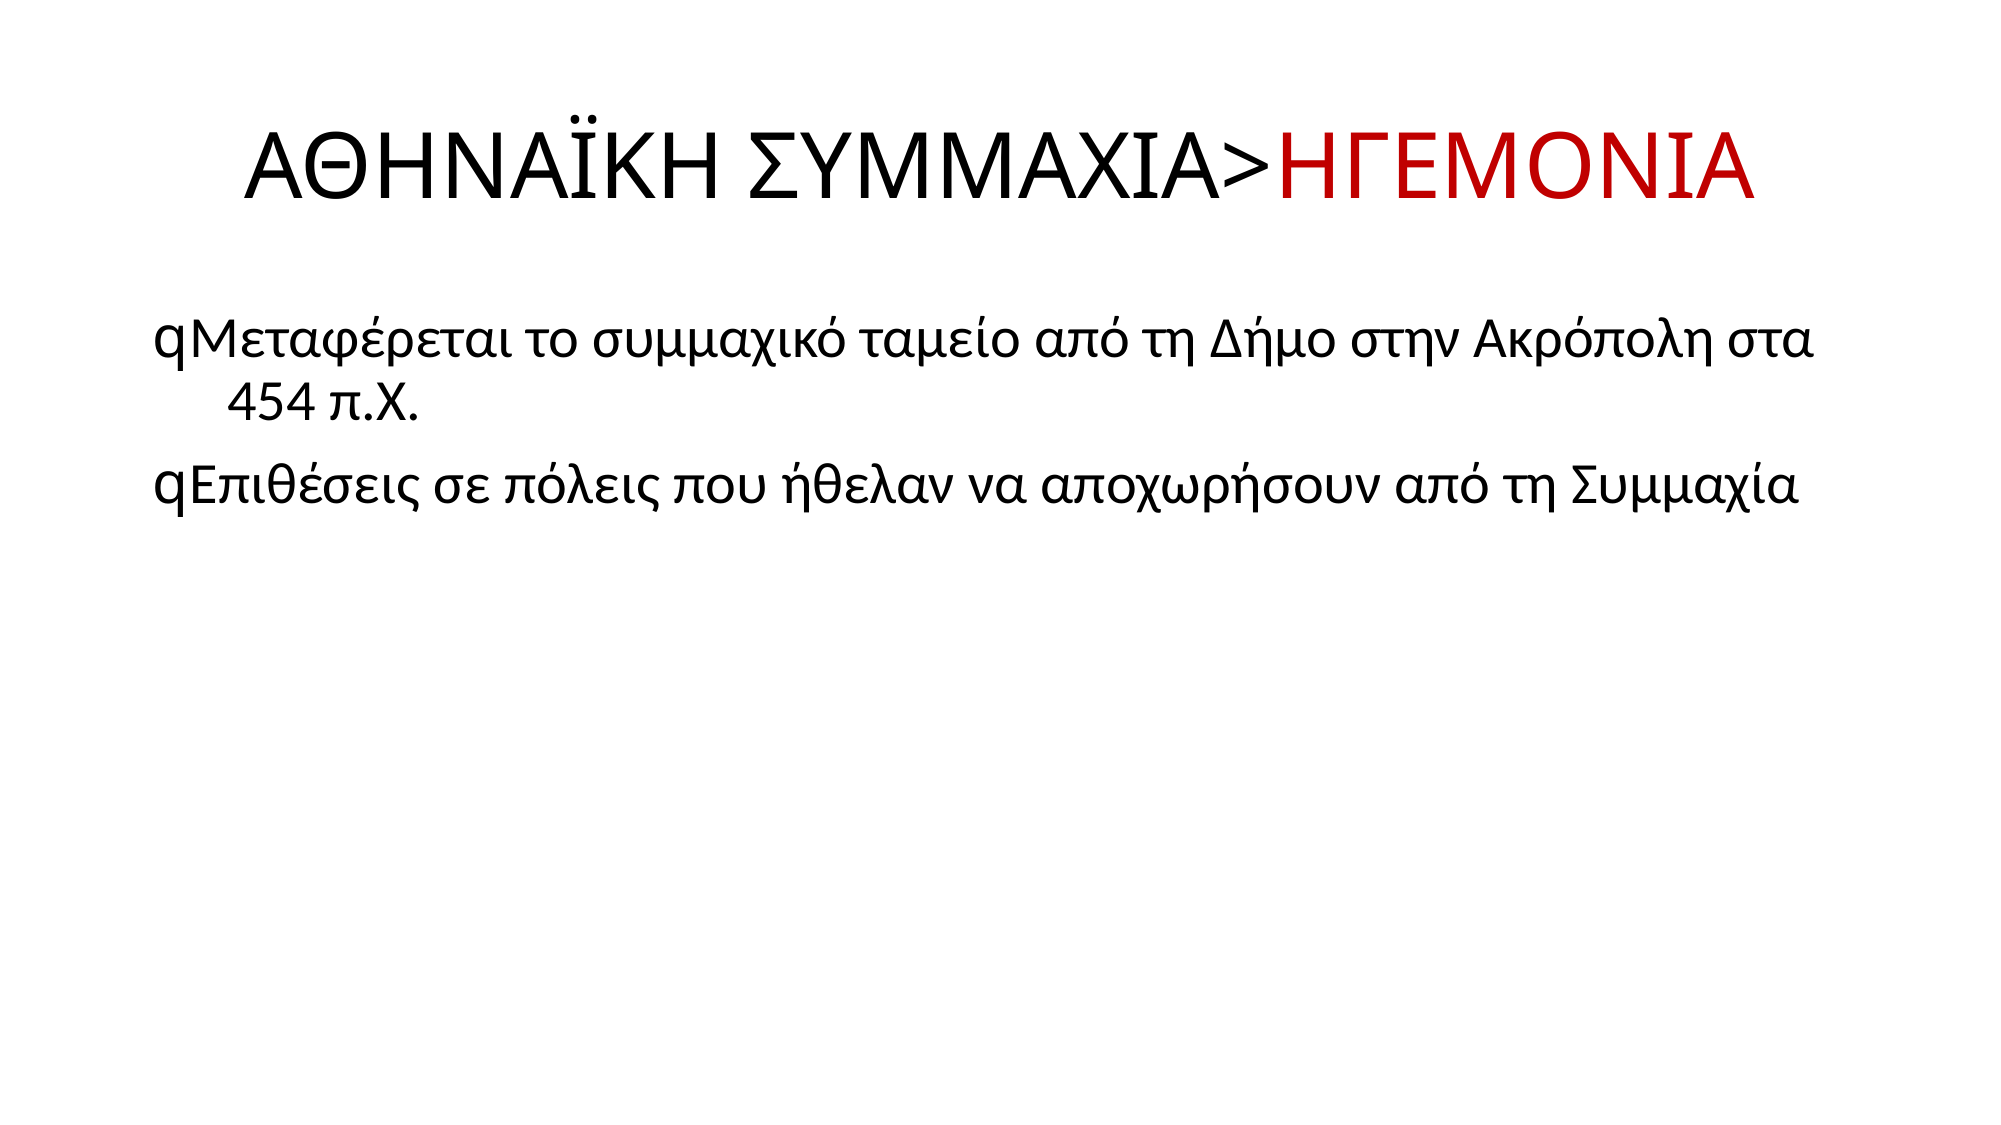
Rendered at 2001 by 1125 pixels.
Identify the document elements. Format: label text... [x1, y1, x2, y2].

list Μεταφέρεται το συμμαχικό ταμείο από τη Δήμο στην Ακρόπολη στα 454 π.Χ. Επιθέσεις σε πόλεις που ήθελαν να αποχωρήσουν από τη Συμμαχία [137, 299, 1863, 1014]
title ΑΘΗΝΑΪΚΗ ΣΥΜΜΑΧΙΑ>ΗΓΕΜΟΝΙΑ [137, 59, 1863, 278]
